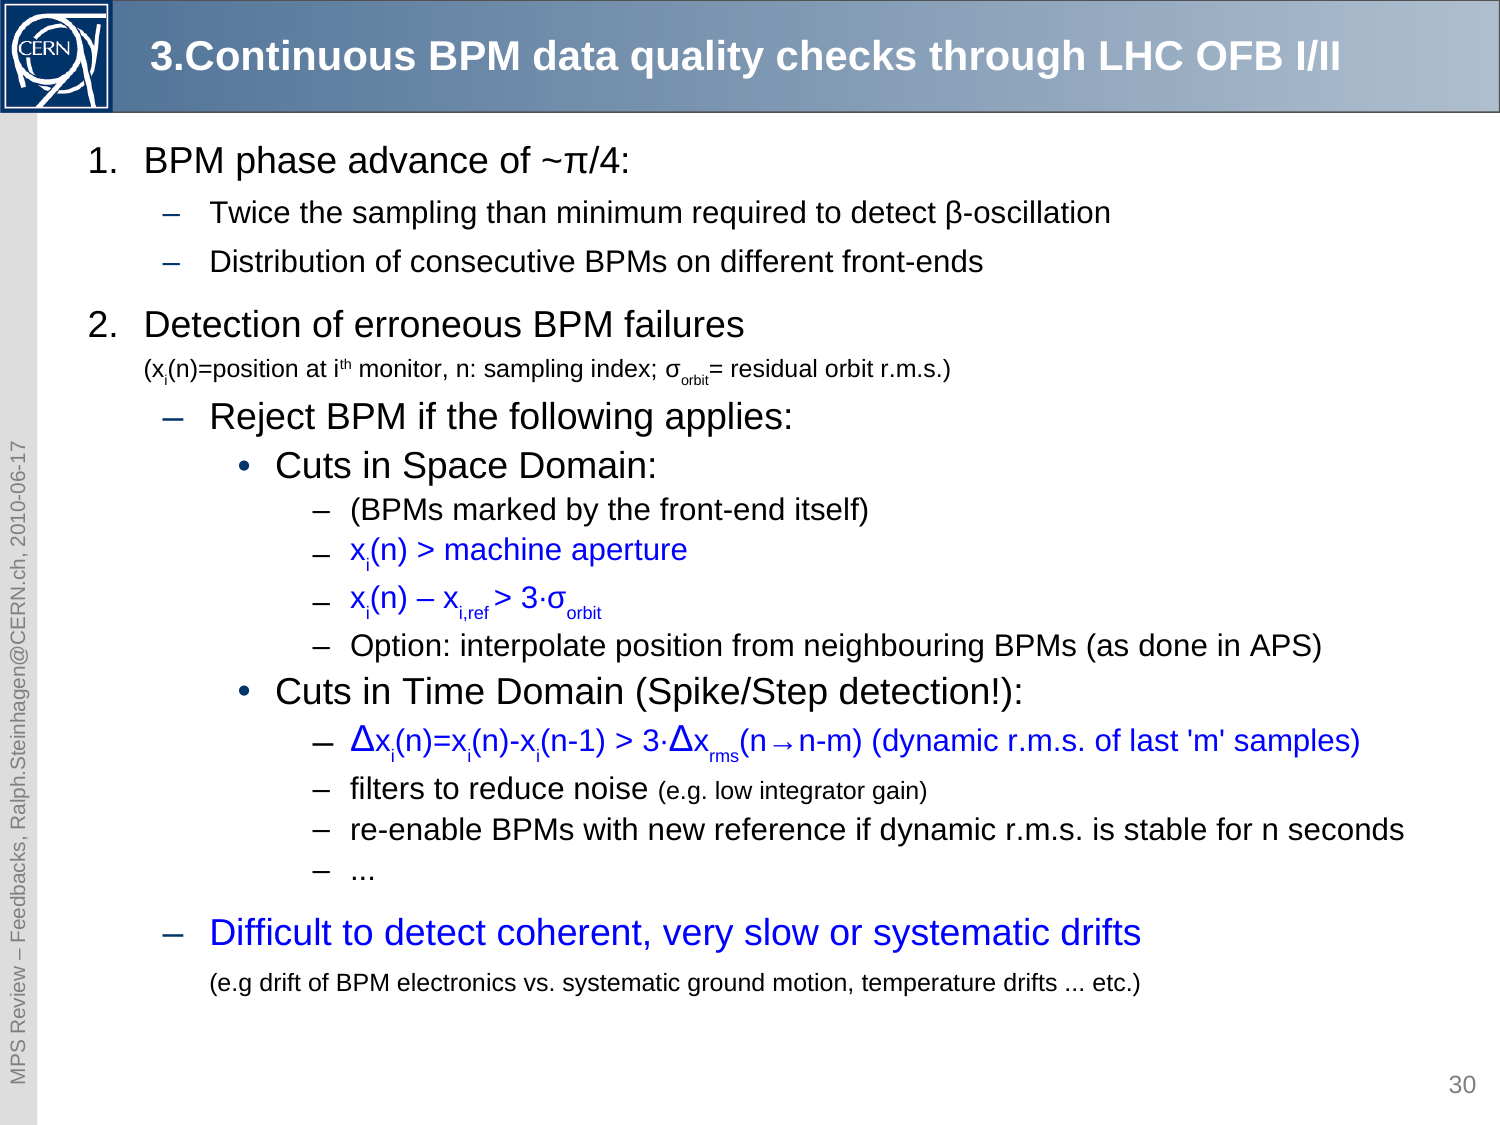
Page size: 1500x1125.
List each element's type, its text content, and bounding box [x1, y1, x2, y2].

picture [0, 0, 113, 113]
list BPM phase advance of ~π/4: Twice the sampling than minimum required to detect β-oscillation Distribution of consecutive BPMs on different front-ends Detection of erroneous BPM failures (xi(n)=position at ith monitor, n: sampling index; σorbit= residual orbit r.m.s.) Reject BPM if the following applies: Cuts in Space Domain: (BPMs marked by the front-end itself) xi(n) > machine aperture xi(n) – xi,ref > 3∙σorbit Option: interpolate position from neighbouring BPMs (as done in APS) Cuts in Time Domain (Spike/Step detection!): Δxi(n)=xi(n)-xi(n-1) > 3∙Δxrms(n→n-m) (dynamic r.m.s. of last 'm' samples) filters to reduce noise (e.g. low integrator gain) re-enable BPMs with new reference if dynamic r.m.s. is stable for n seconds ... Difficult to detect coherent, very slow or systematic drifts (e.g drift of BPM electronics vs. systematic ground motion, temperature drifts ... etc.) [87, 137, 1447, 1030]
title 3.Continuous BPM data quality checks through LHC OFB I/II [150, 0, 1388, 113]
